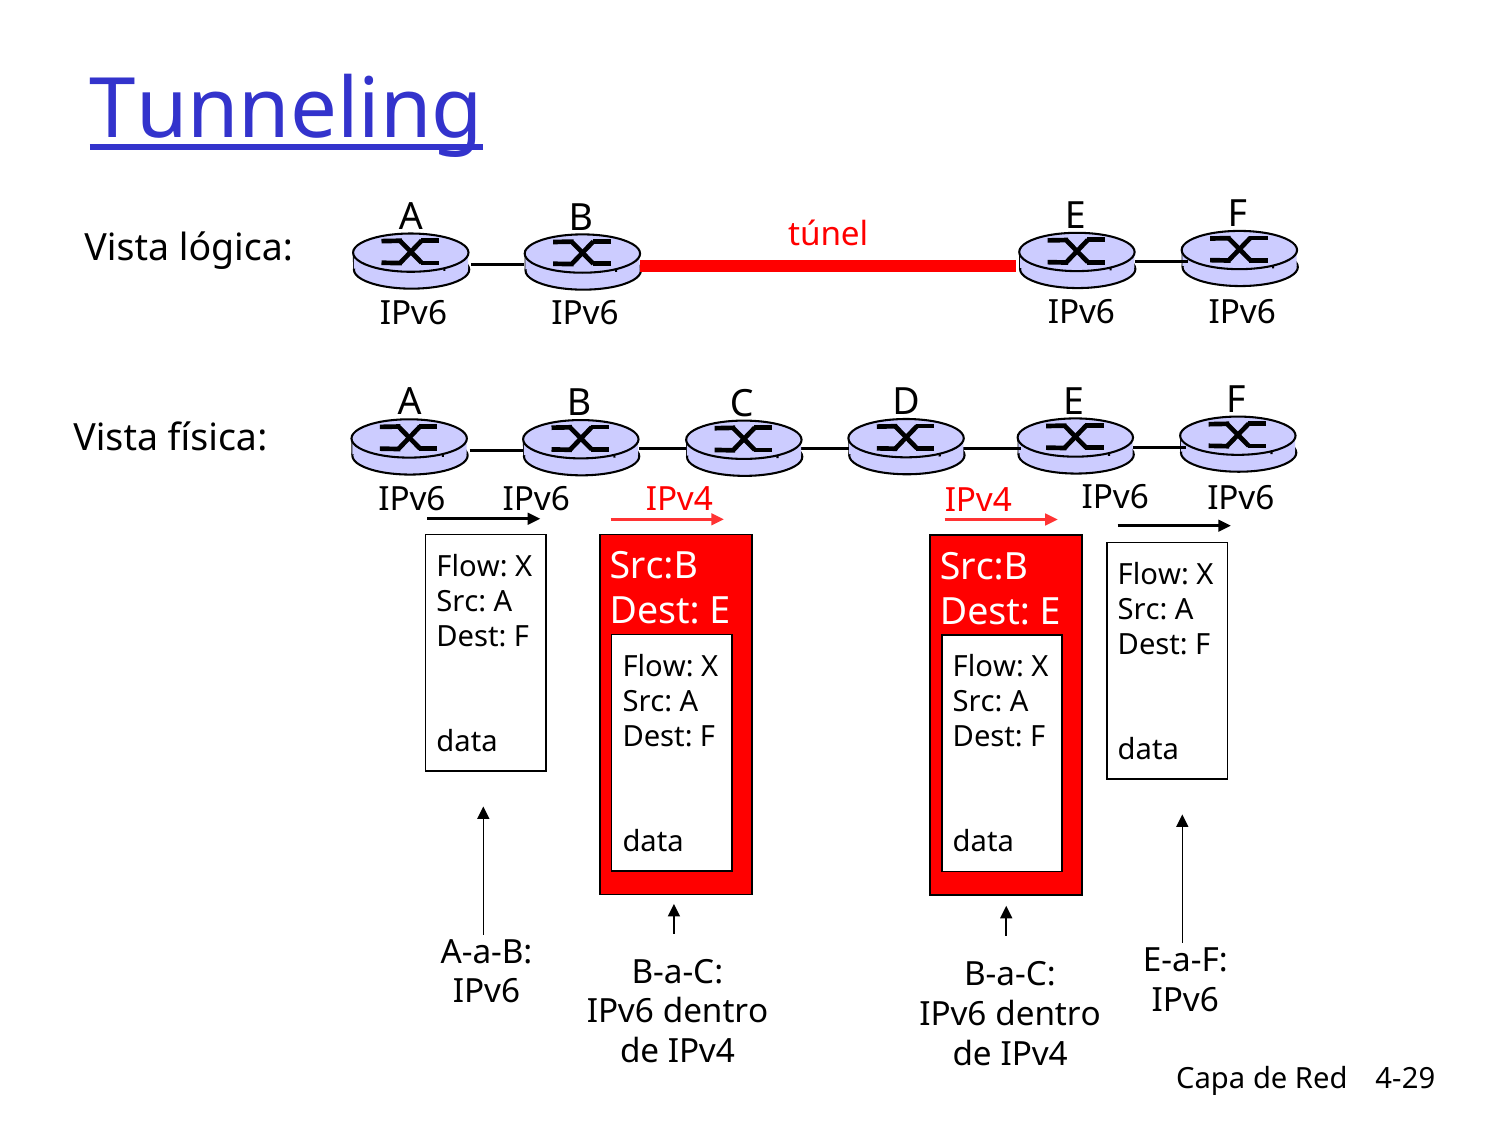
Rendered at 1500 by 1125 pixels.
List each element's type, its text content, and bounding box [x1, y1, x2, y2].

text_box [1106, 773, 1228, 780]
text_box [1017, 420, 1134, 474]
text_box [1180, 418, 1297, 468]
text_box [524, 236, 1015, 283]
text_box B-a-C: IPv6 dentro de IPv4 [572, 942, 784, 1078]
text_box D [877, 369, 935, 430]
title Tunneling [75, 15, 1463, 196]
text_box B [552, 370, 607, 431]
text_box [1106, 542, 1228, 547]
text_box IPv4 [631, 469, 729, 526]
text_box E [1048, 368, 1099, 430]
text_box [599, 534, 752, 895]
text_box [351, 421, 468, 468]
text_box [1019, 234, 1136, 282]
text_box F [1212, 181, 1262, 242]
text_box C [715, 371, 769, 432]
text_box IPv6 [1066, 467, 1164, 524]
text_box Flow: X Src: A Dest: F data [421, 539, 548, 766]
text_box [425, 534, 547, 539]
text_box A [382, 369, 437, 431]
text_box IPv4 [930, 470, 1027, 526]
text_box IPv4 [631, 521, 711, 526]
text_box B [553, 184, 608, 246]
text_box B-a-C: IPv6 dentro de IPv4 [904, 944, 1116, 1080]
text_box IPv6 [365, 283, 462, 339]
text_box IPv6 [536, 283, 634, 339]
text_box túnel [773, 204, 884, 261]
text_box Vista lógica: [69, 215, 308, 277]
text_box IPv6 [1193, 282, 1291, 339]
text_box Flow: X Src: A Dest: F data [607, 640, 734, 865]
text_box [425, 766, 547, 772]
text_box [930, 535, 1082, 896]
text_box Src:B Dest: E [594, 533, 746, 640]
text_box [686, 422, 803, 476]
text_box Src:B Dest: E [925, 534, 1076, 640]
text_box A-a-B: IPv6 [425, 922, 548, 1018]
text_box IPv6 [1033, 282, 1130, 338]
text_box A [384, 184, 438, 245]
text_box [1181, 232, 1298, 282]
text_box [353, 235, 470, 283]
text_box IPv6 [363, 468, 461, 525]
text_box IPv6 [487, 469, 585, 525]
text_box F [1211, 367, 1261, 428]
text_box Flow: X Src: A Dest: F data [1103, 547, 1229, 773]
text_box E [1050, 183, 1101, 244]
text_box [848, 421, 965, 475]
text_box Flow: X Src: A Dest: F data [937, 640, 1064, 866]
text_box Vista física: [58, 404, 283, 466]
text_box [523, 422, 640, 476]
text_box IPv6 [1192, 468, 1290, 524]
text_box E-a-F: IPv6 [1128, 930, 1243, 1026]
text_box IPv6 [487, 520, 527, 525]
